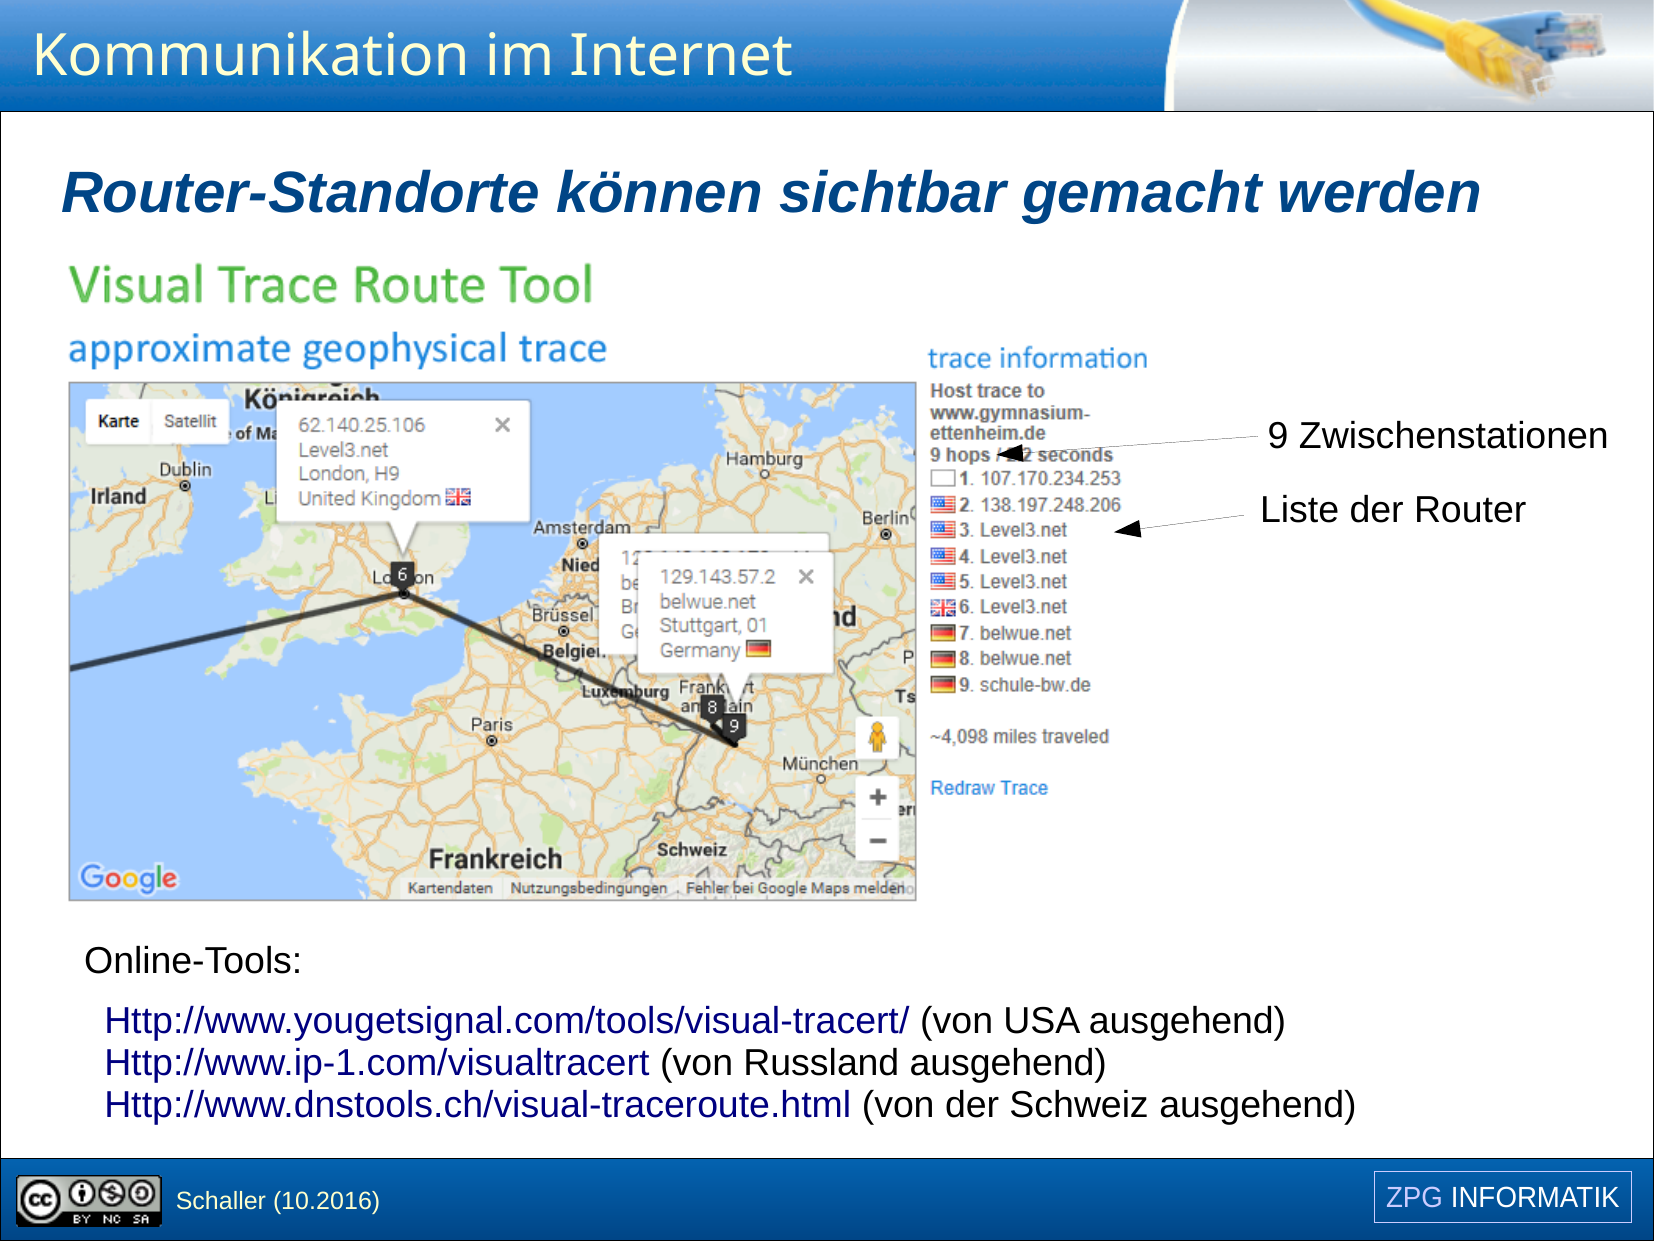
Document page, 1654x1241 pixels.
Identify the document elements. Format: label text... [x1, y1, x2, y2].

text_box 9 Zwischenstationen [1252, 406, 1625, 464]
text_box Online-Tools: [69, 931, 1470, 1031]
title Kommunikation im Internet [31, 14, 1151, 92]
text_box Router-Standorte können sichtbar gemacht werden [46, 152, 1549, 241]
picture [16, 1175, 162, 1227]
text_box Http://www.yougetsignal.com/tools/visual-tracert/ (von USA ausgehend) Http://www.ip-1.com/visualtracert (von Russland ausgehend) Http://www.dnstools.ch/visual-traceroute.html (von der Schweiz ausgehend) [89, 992, 1490, 1176]
picture [61, 246, 1164, 917]
picture [0, 0, 1654, 111]
text_box Liste der Router [1245, 481, 1580, 538]
